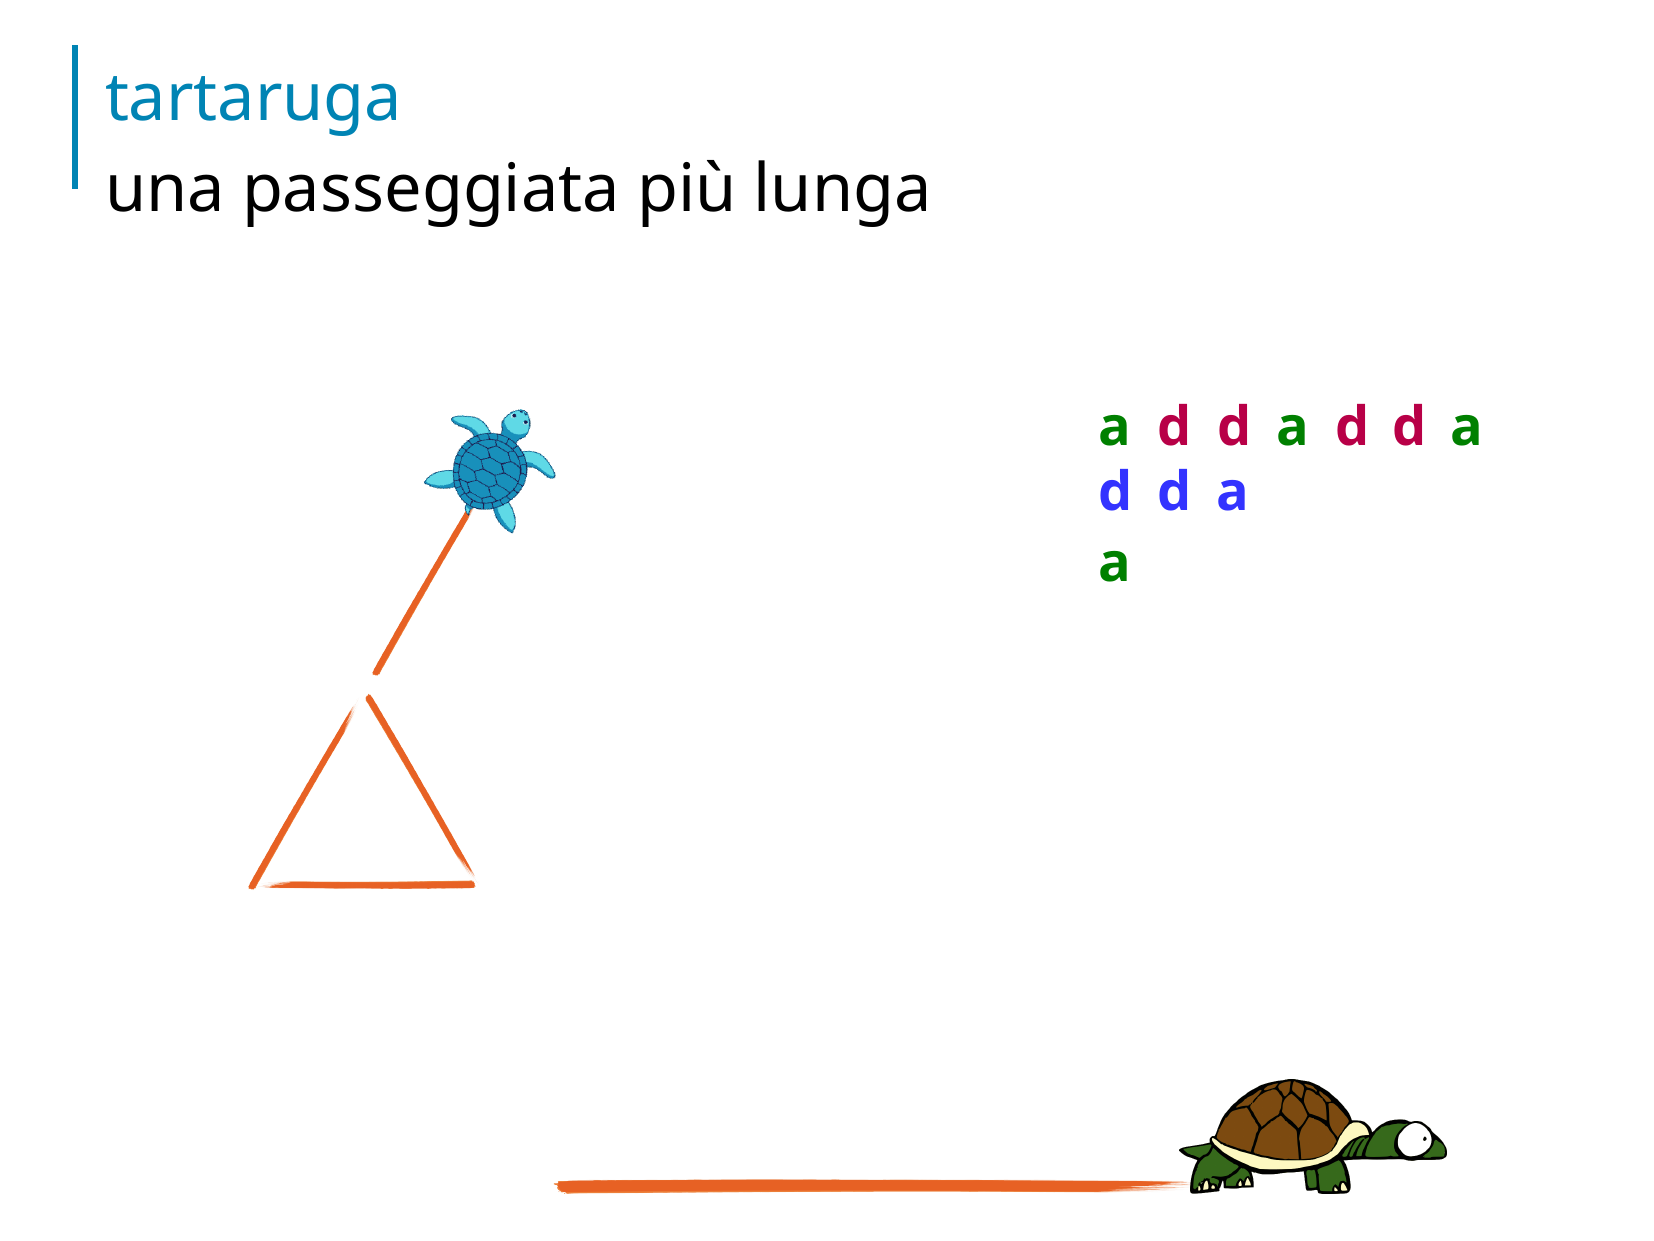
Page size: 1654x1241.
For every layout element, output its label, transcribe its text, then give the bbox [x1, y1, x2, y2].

text_box a [1083, 383, 1142, 472]
picture [246, 692, 481, 892]
text_box a [1083, 520, 1160, 609]
text_box d [1377, 384, 1454, 473]
text_box a [1201, 472, 1278, 537]
text_box d [1202, 383, 1261, 472]
text_box a [1261, 383, 1320, 472]
text_box a [1454, 384, 1512, 473]
picture [370, 381, 576, 678]
title tartaruga una passeggiata più lunga [105, 49, 1571, 200]
text_box d [1320, 383, 1397, 472]
picture [553, 1079, 1447, 1194]
text_box d [1084, 472, 1142, 537]
text_box d [1142, 472, 1201, 537]
text_box d [1142, 383, 1202, 472]
